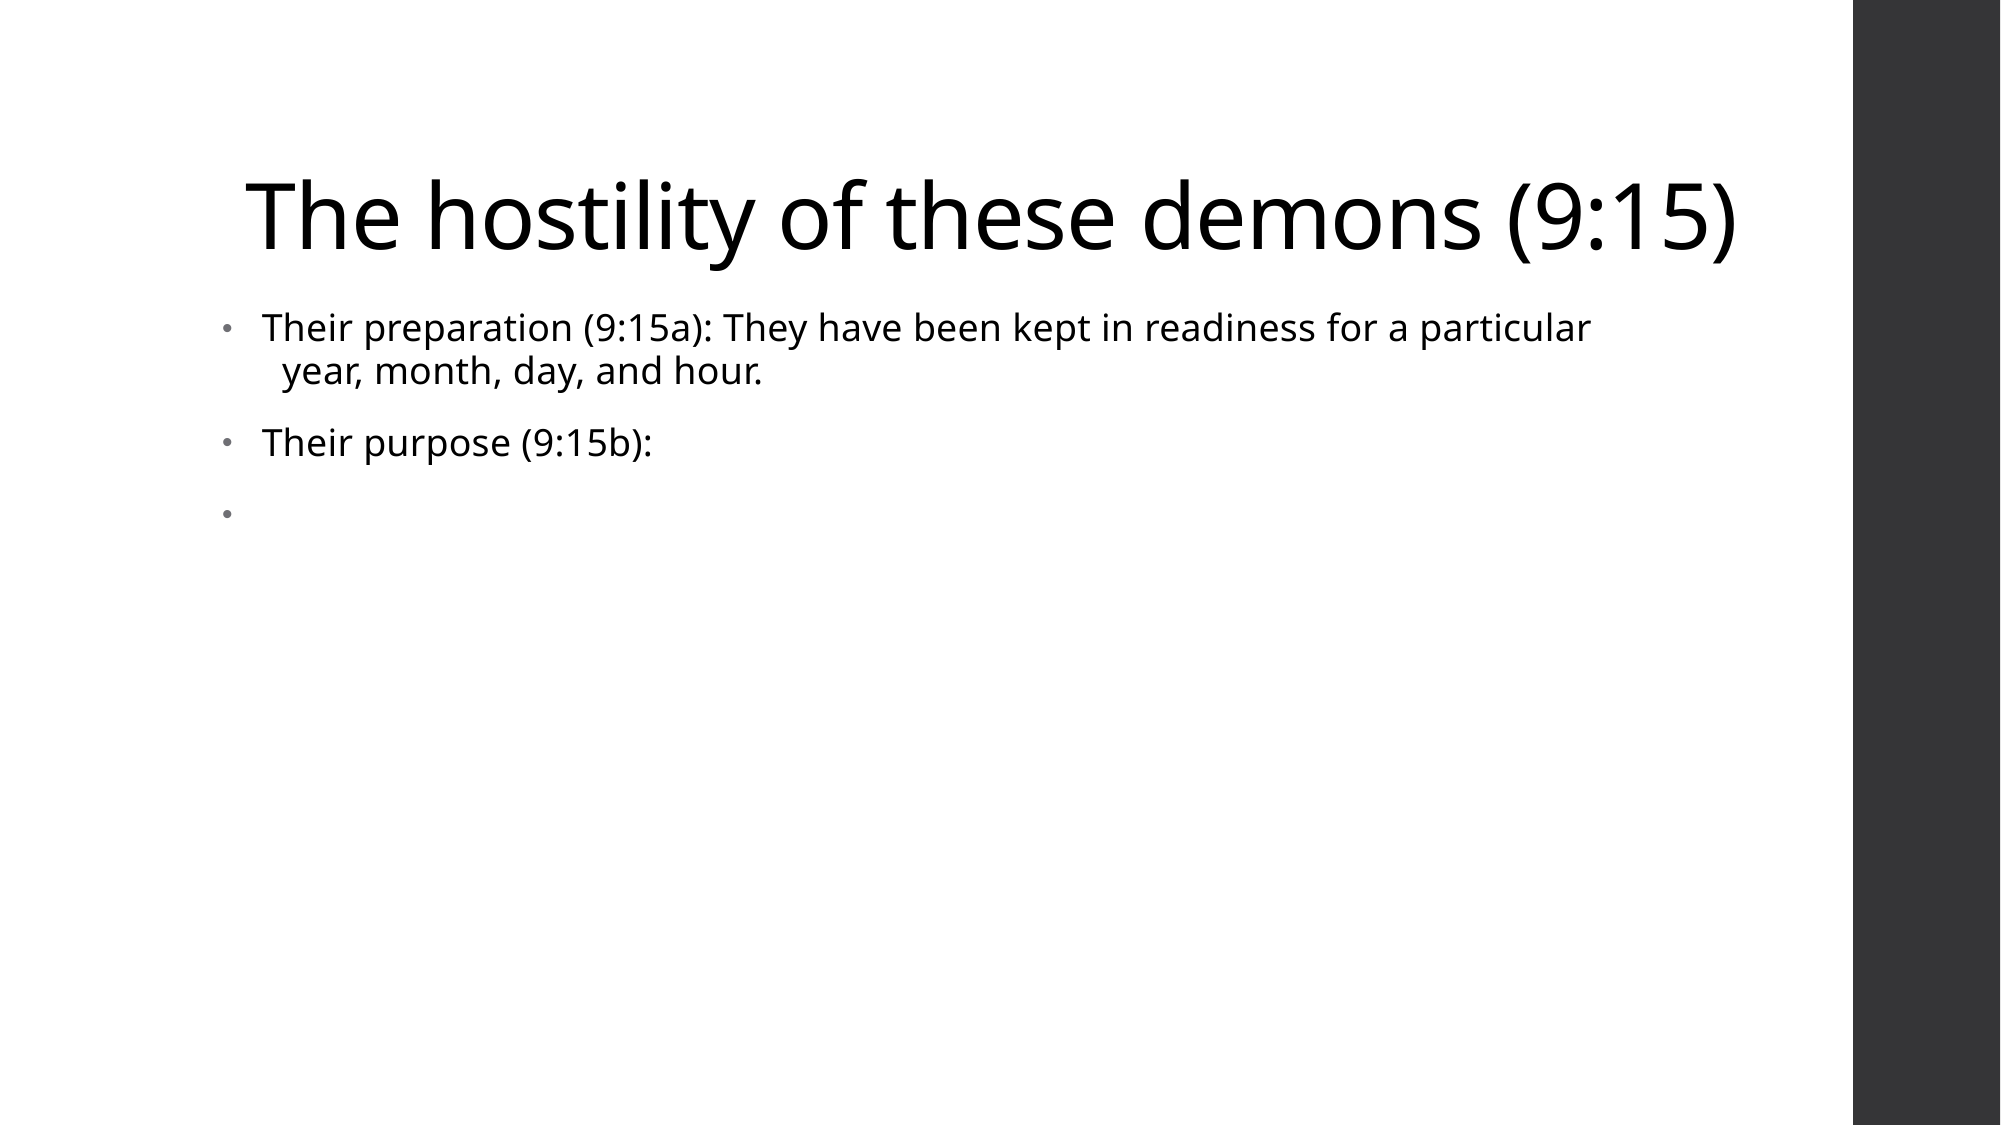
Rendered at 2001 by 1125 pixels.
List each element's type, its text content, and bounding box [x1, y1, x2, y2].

title The hostility of these demons (9:15) [206, 60, 1797, 278]
list Their preparation (9:15a): They have been kept in readiness for a particular year, month, day, and hour. Their purpose (9:15b): [206, 299, 1617, 1014]
